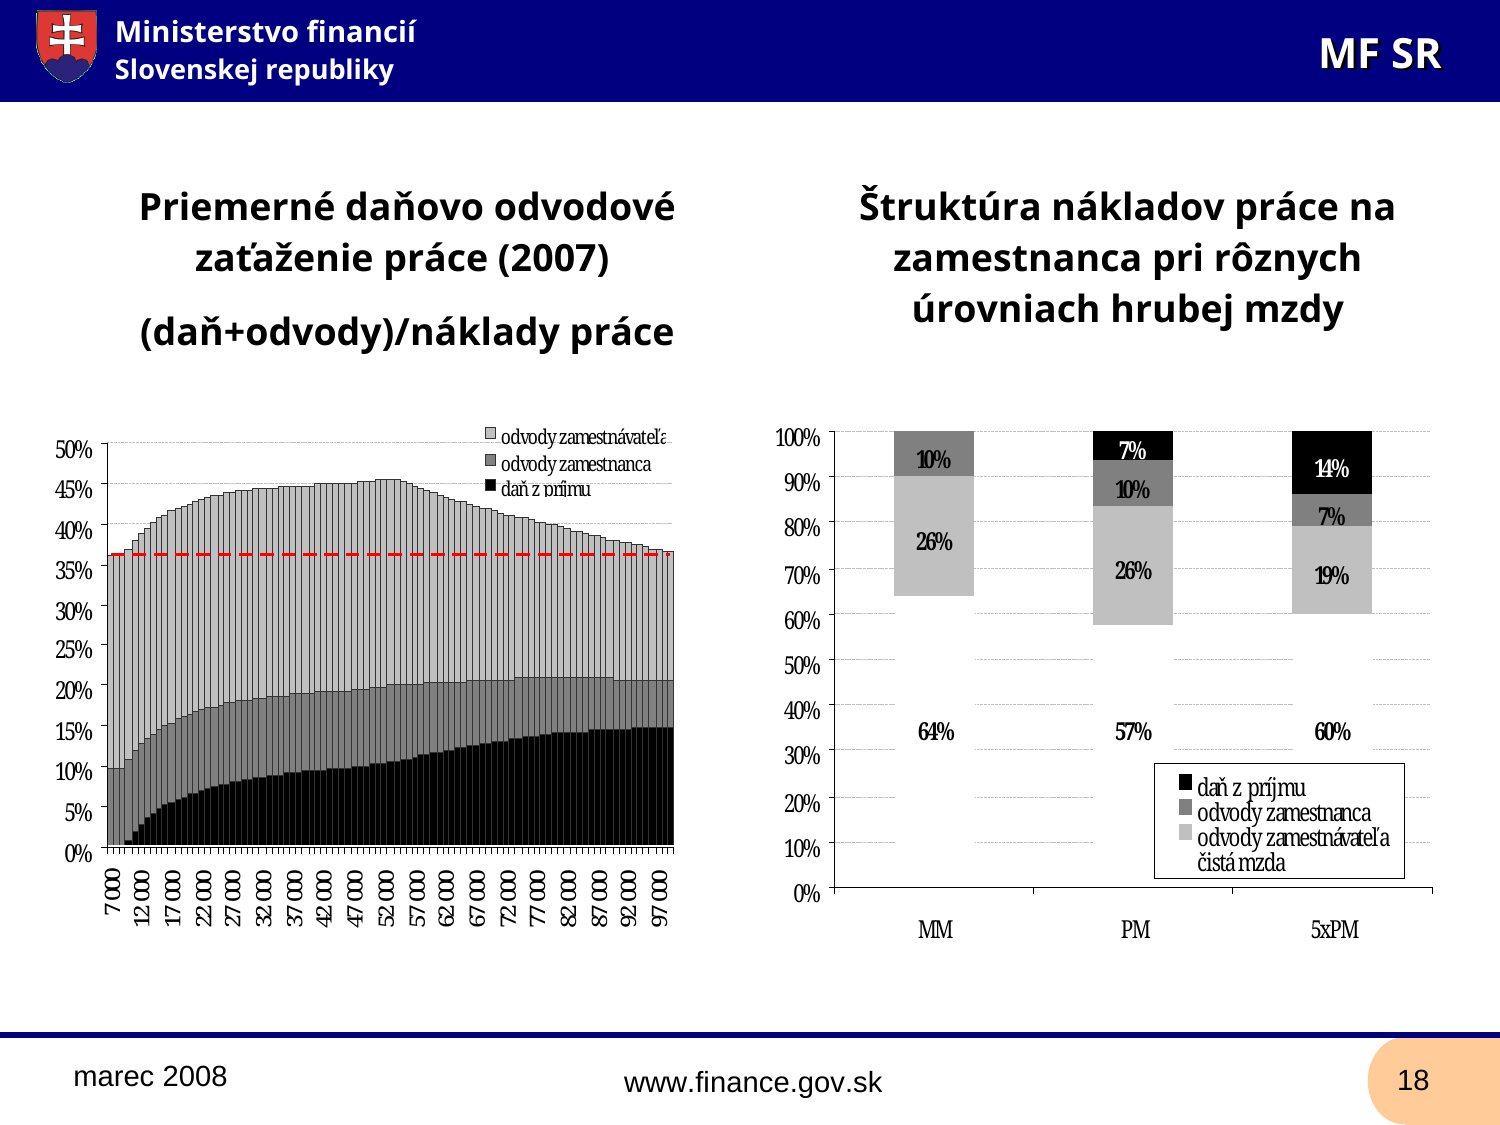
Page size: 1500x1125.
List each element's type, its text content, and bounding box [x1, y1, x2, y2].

picture [41, 408, 684, 944]
picture [761, 397, 1441, 960]
text_box Štruktúra nákladov práce na zamestnanca pri rôznych úrovniach hrubej mzdy [809, 172, 1448, 342]
text_box Priemerné daňovo odvodové zaťaženie práce (2007) (daň+odvody)/náklady práce [88, 172, 727, 365]
